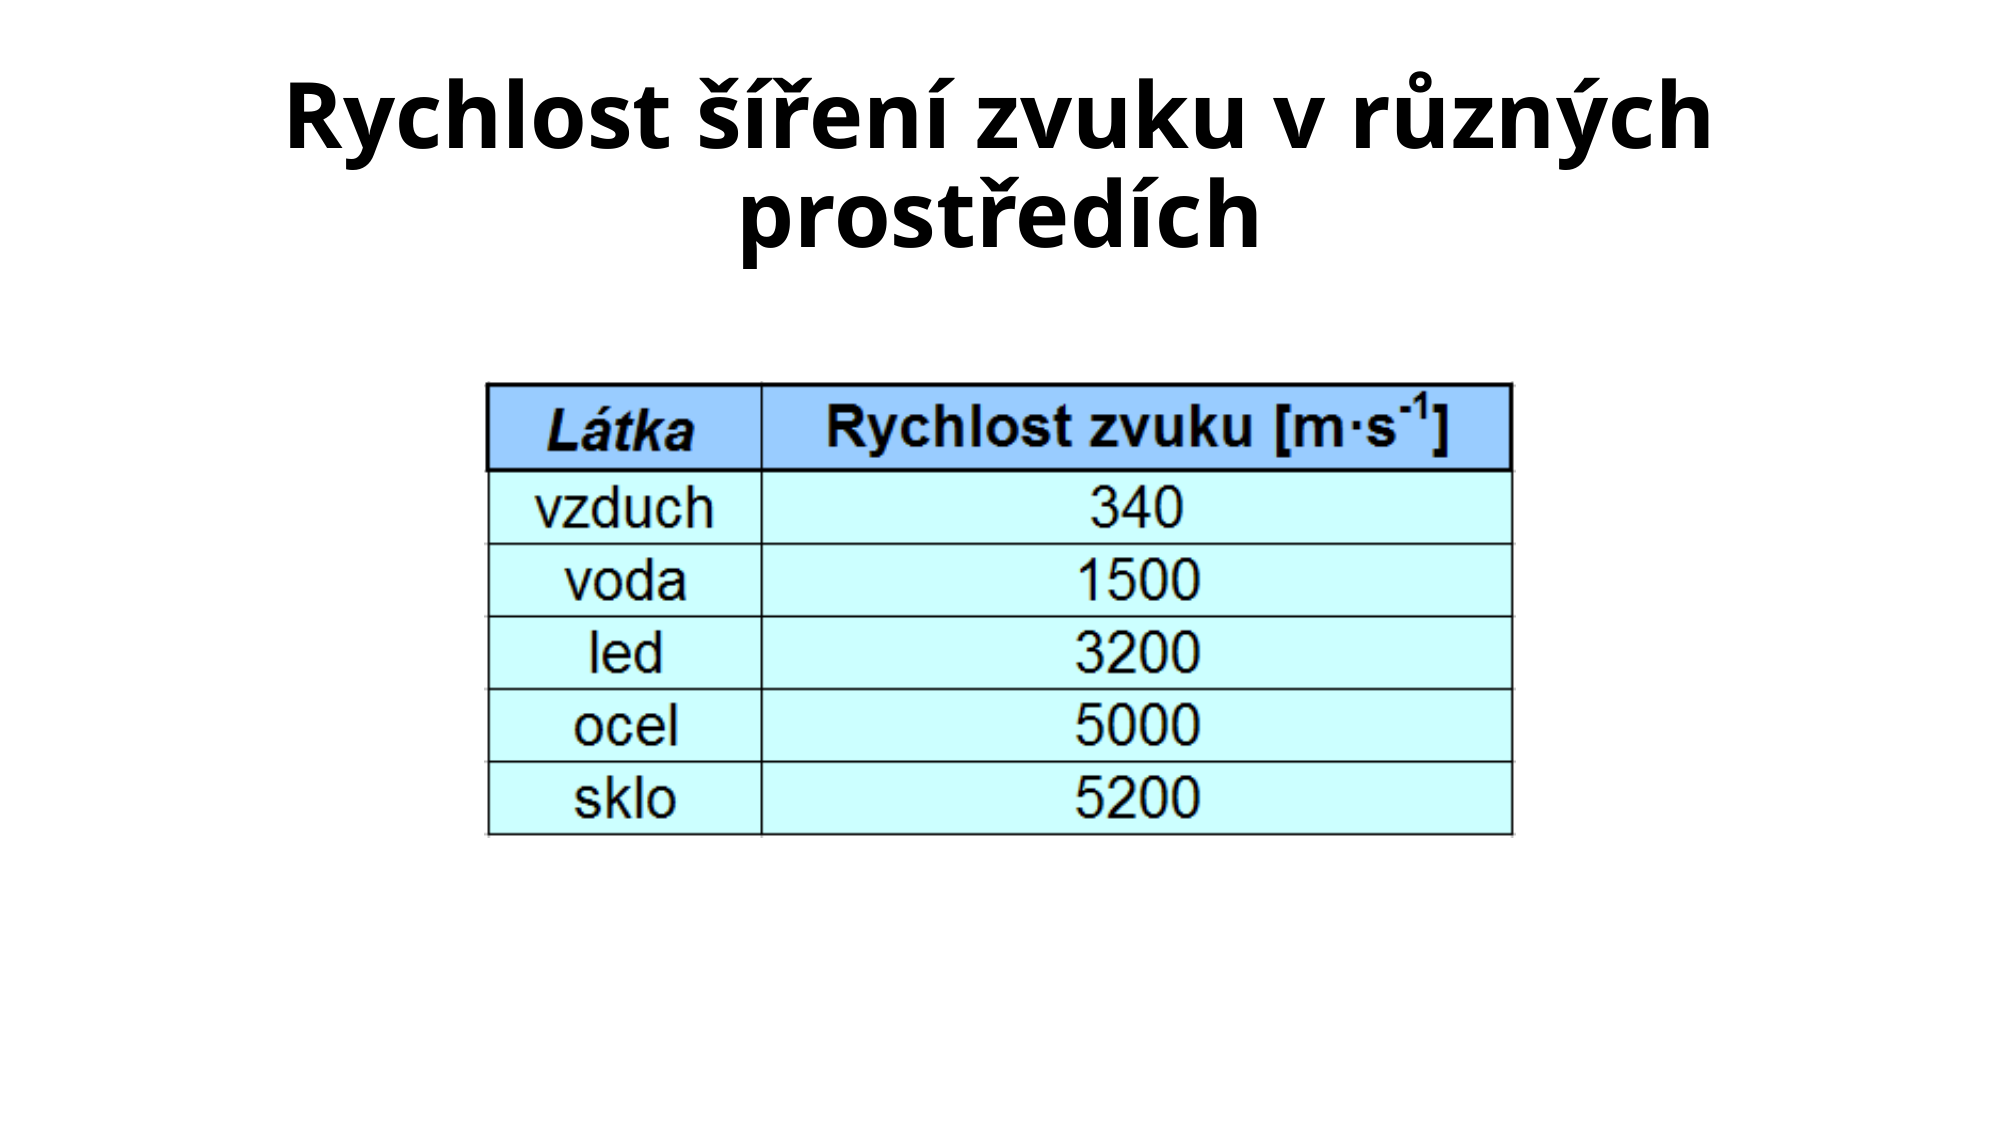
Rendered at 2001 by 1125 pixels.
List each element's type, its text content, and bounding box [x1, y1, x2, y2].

picture [484, 381, 1516, 838]
title Rychlost šíření zvuku v různých prostředích [137, 59, 1863, 278]
